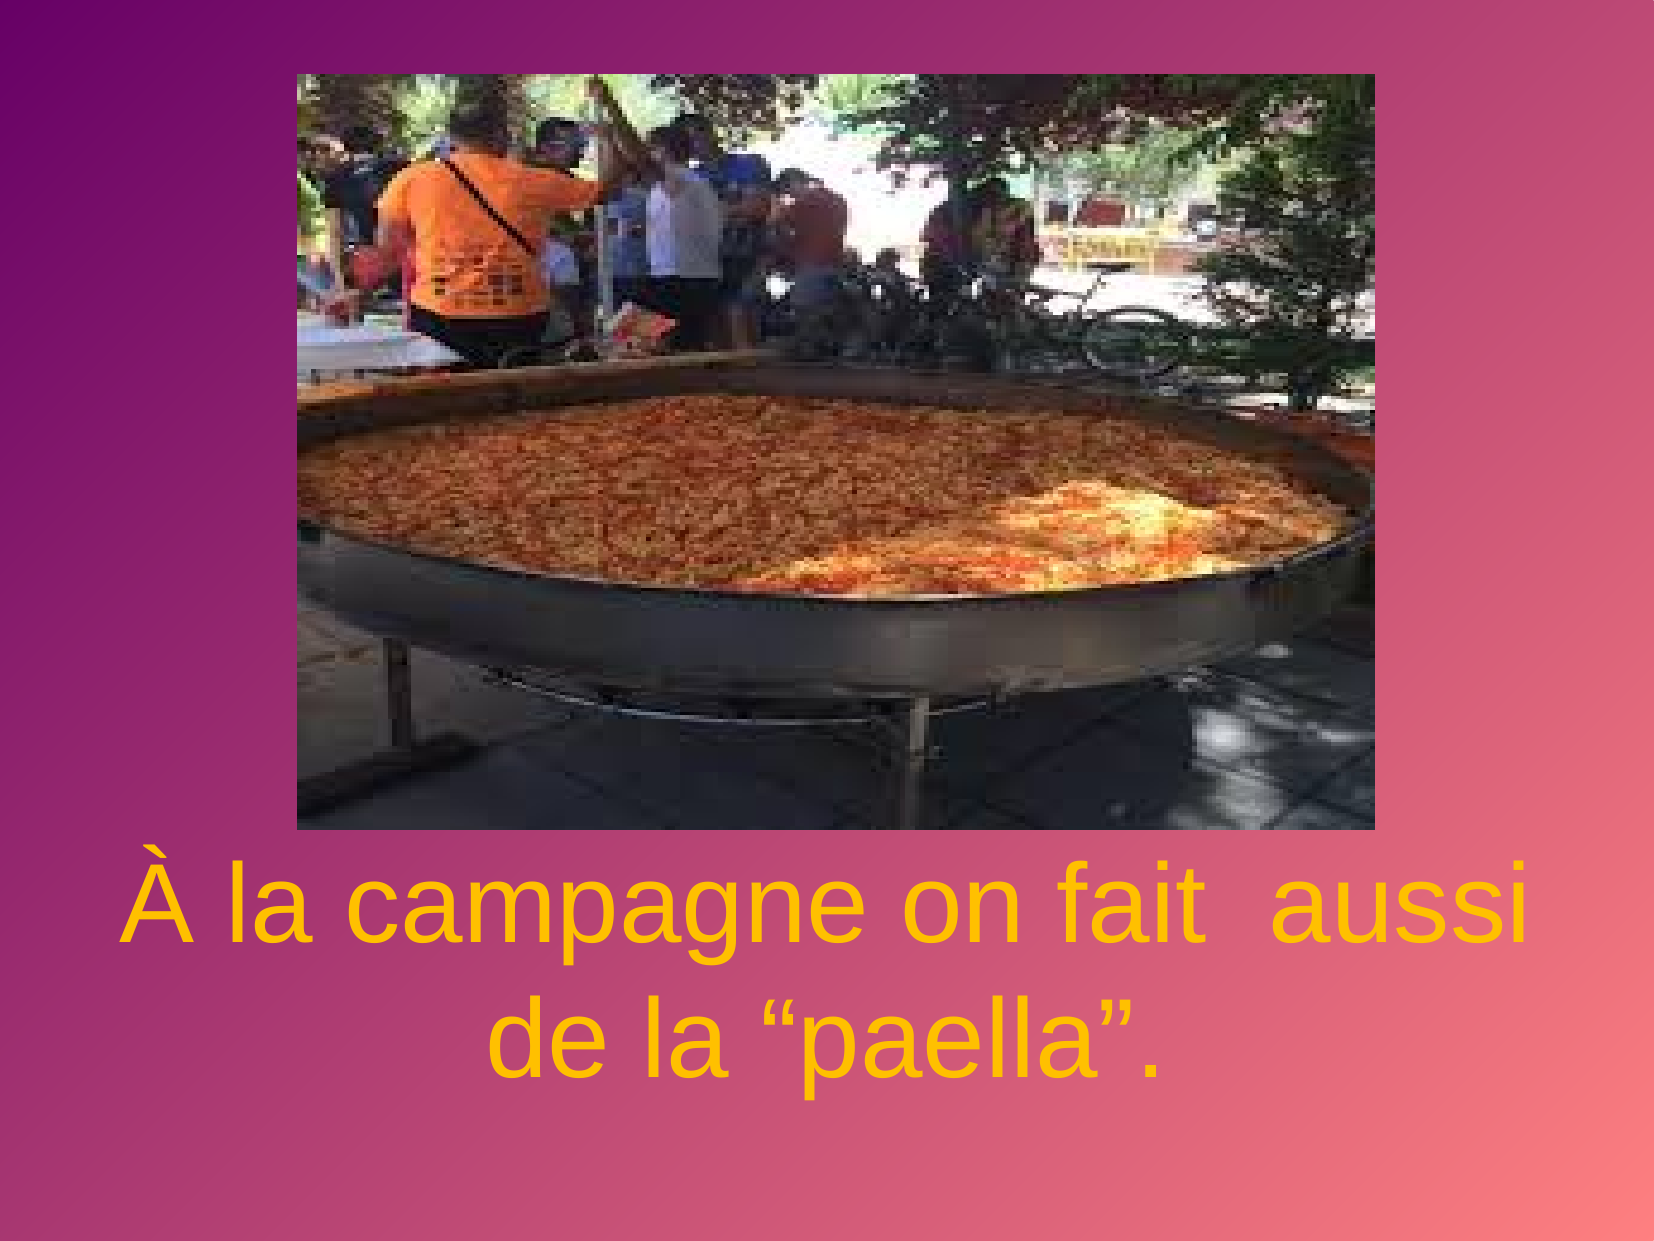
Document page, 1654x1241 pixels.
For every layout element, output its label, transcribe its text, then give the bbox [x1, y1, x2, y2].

picture [297, 75, 1375, 830]
list À la campagne on fait aussi de la “paella”. [112, 829, 1540, 1102]
